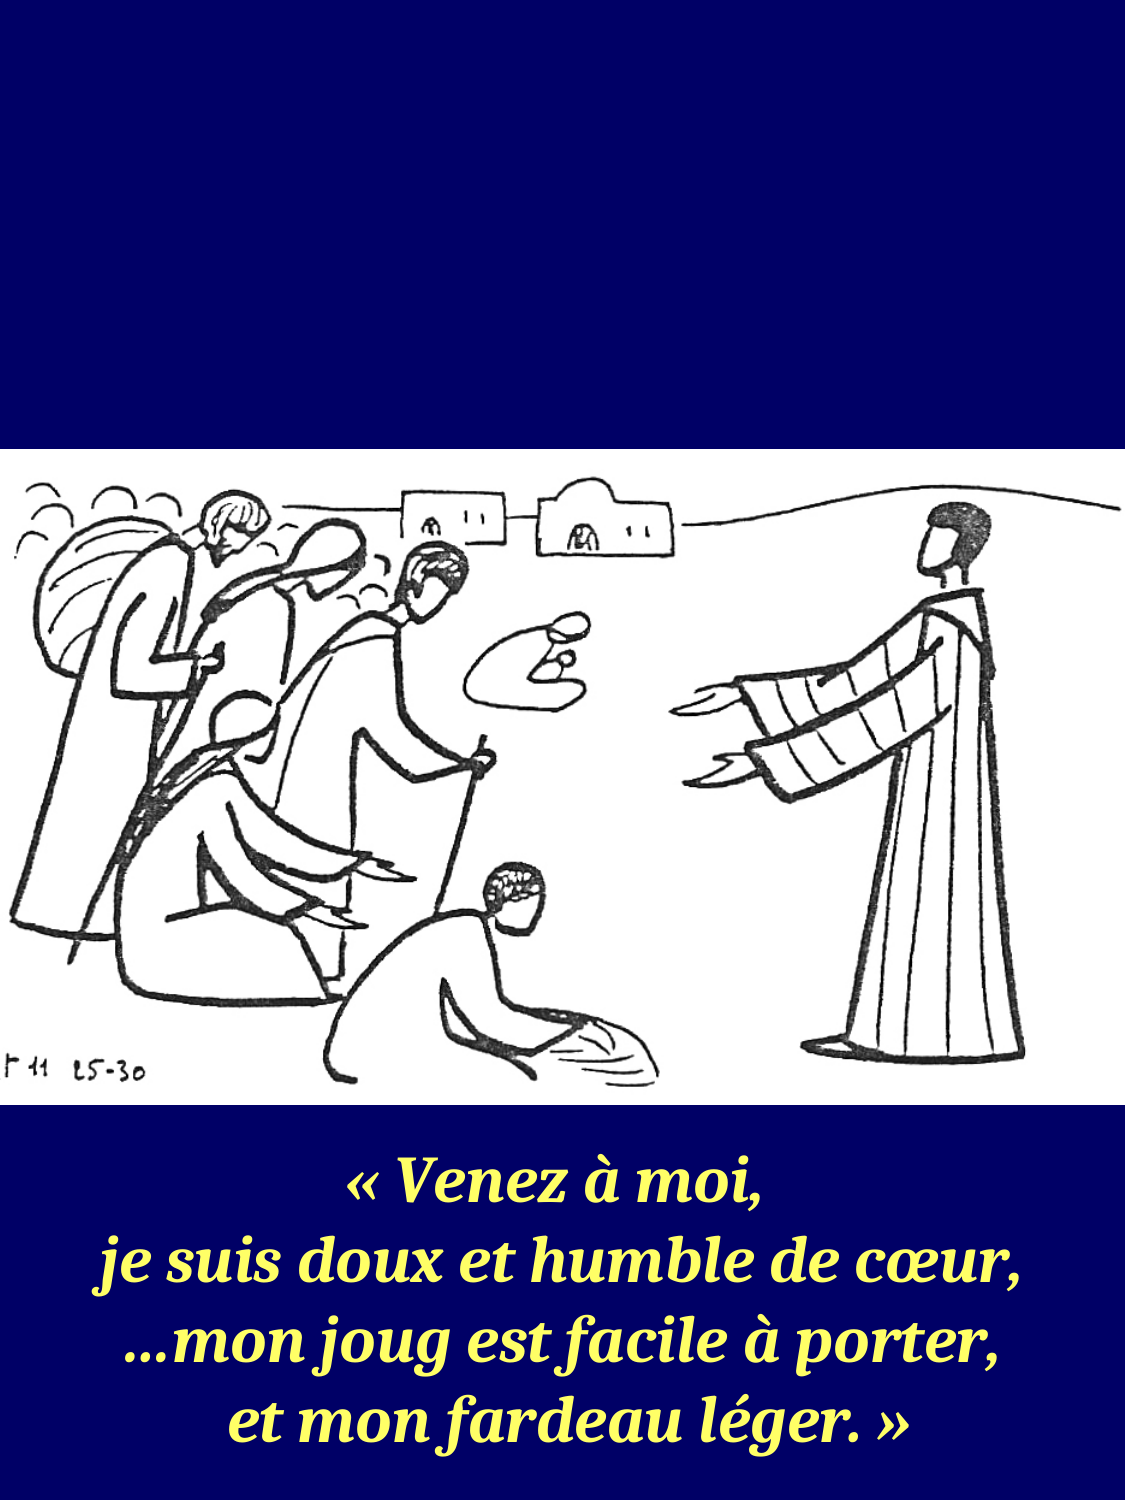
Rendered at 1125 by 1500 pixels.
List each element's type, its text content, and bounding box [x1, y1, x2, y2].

picture [0, 449, 1125, 1105]
text_box « Venez à moi, je suis doux et humble de cœur, …mon joug est facile à porter, et mon fardeau léger. » [85, 1128, 1040, 1464]
